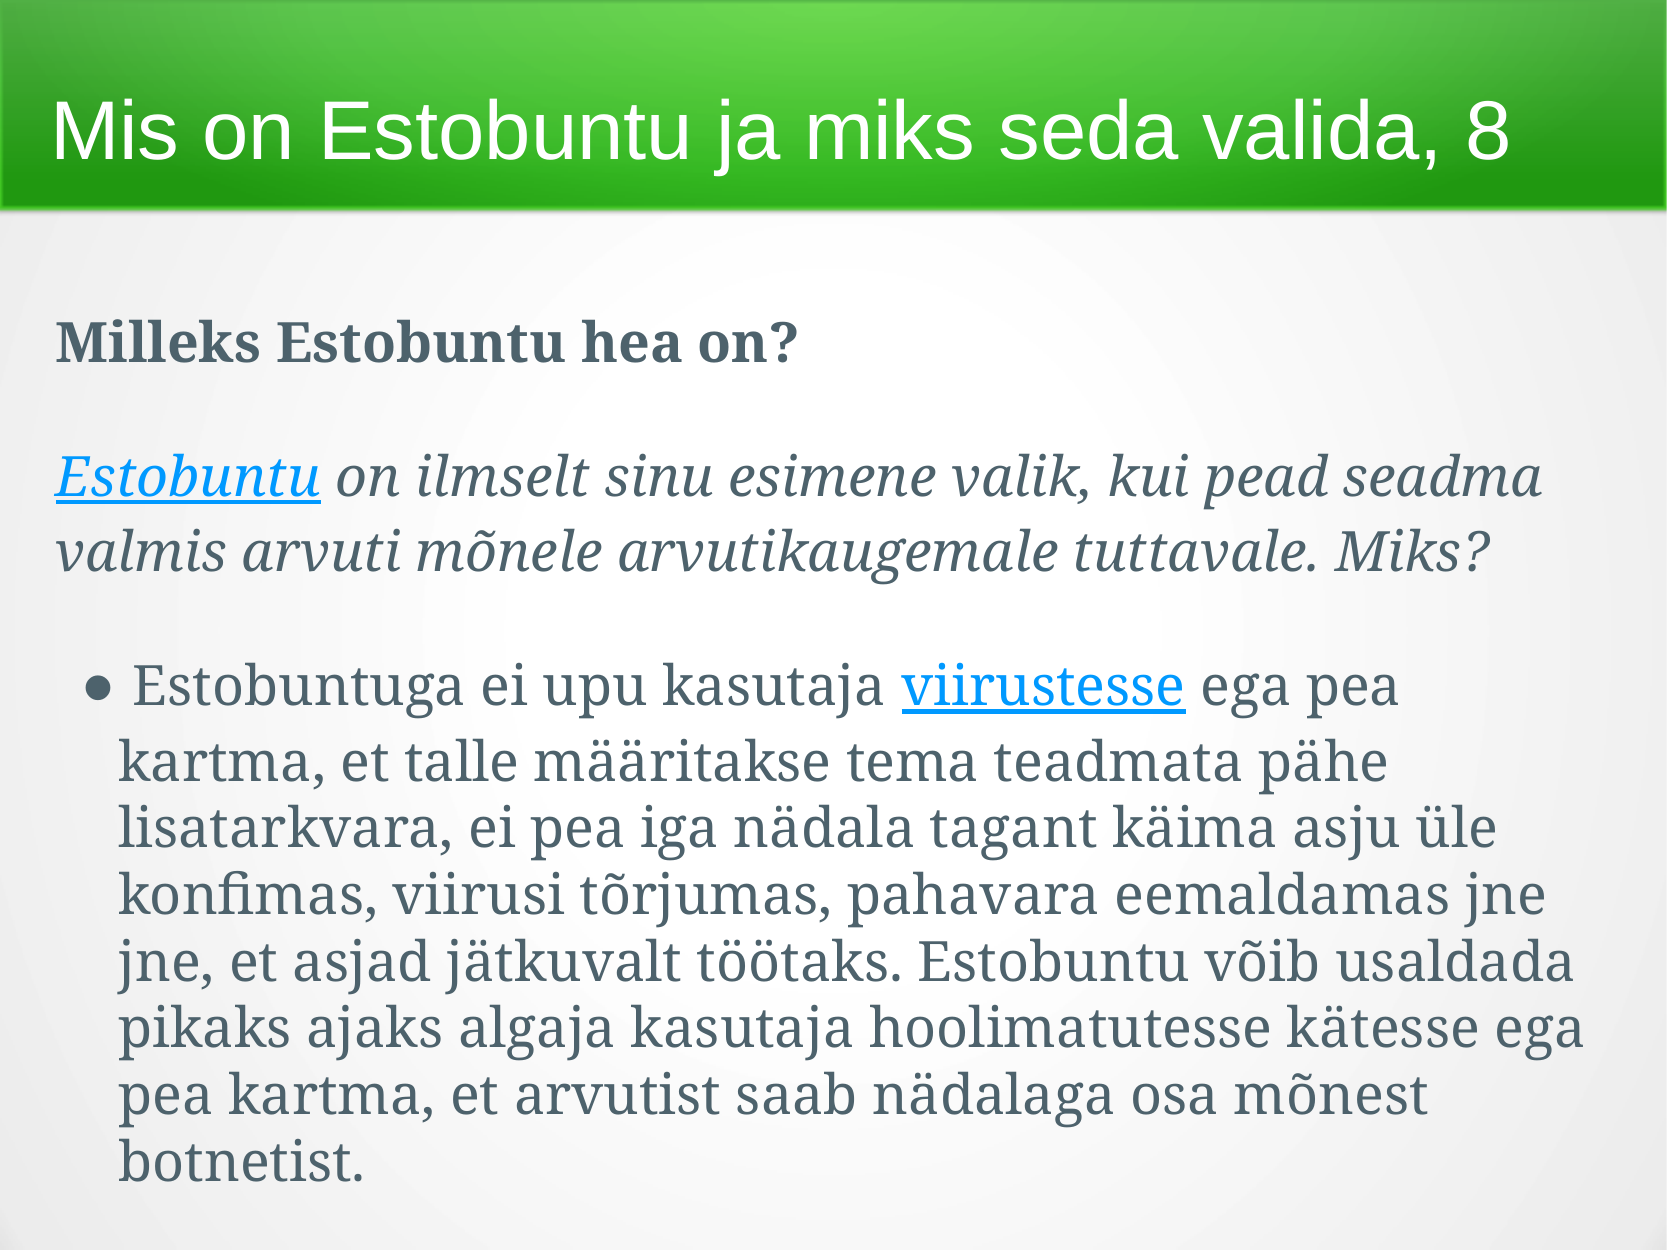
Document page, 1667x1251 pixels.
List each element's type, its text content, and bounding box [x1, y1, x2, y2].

list Milleks Estobuntu hea on? Estobuntu on ilmselt sinu esimene valik, kui pead seadma valmis arvuti mõnele arvutikaugemale tuttavale. Miks? Estobuntuga ei upu kasutaja viirustesse ega pea kartma, et talle määritakse tema teadmata pähe lisatarkvara, ei pea iga nädala tagant käima asju üle konfimas, viirusi tõrjumas, pahavara eemaldamas jne jne, et asjad jätkuvalt töötaks. Estobuntu võib usaldada pikaks ajaks algaja kasutaja hoolimatutesse kätesse ega pea kartma, et arvutist saab nädalaga osa mõnest botnetist. [49, 300, 1630, 1213]
title Mis on Estobuntu ja miks seda valida, 8 [50, 84, 1630, 178]
picture [0, 0, 1667, 1250]
